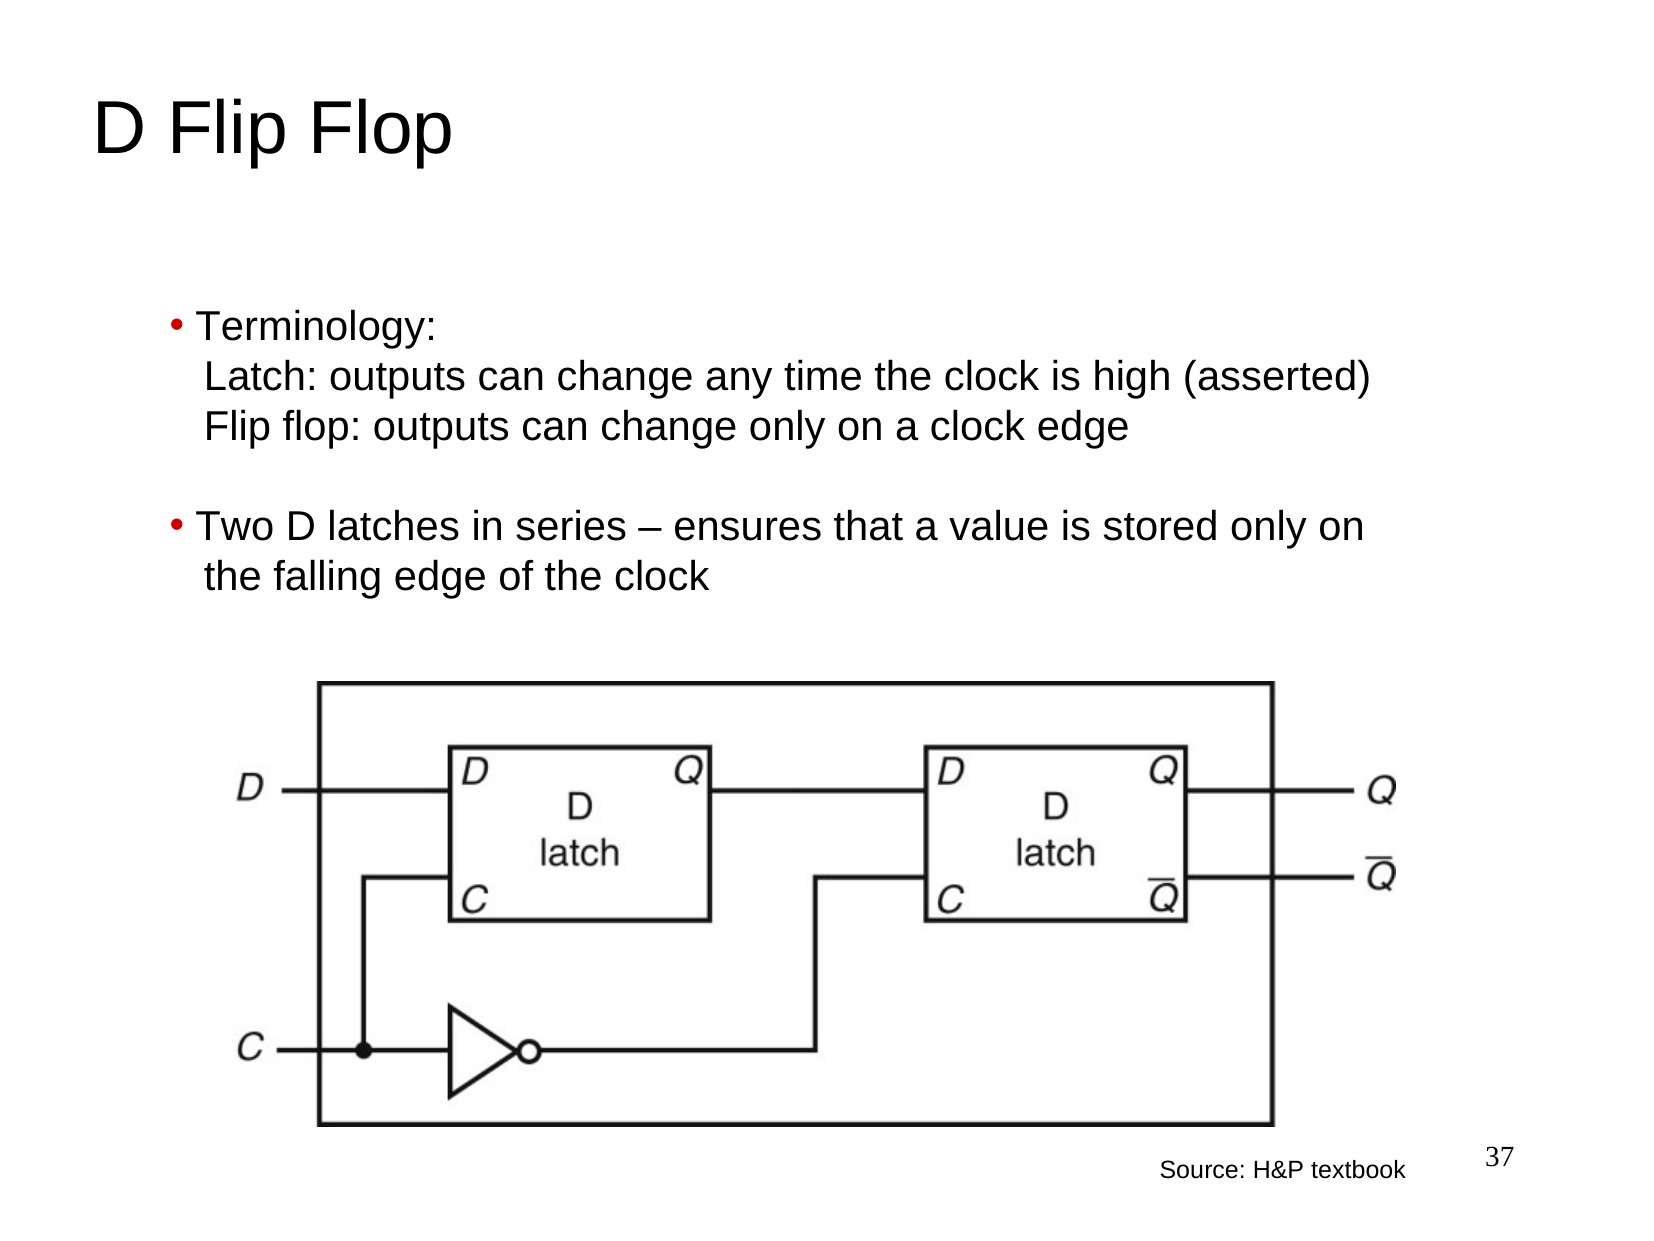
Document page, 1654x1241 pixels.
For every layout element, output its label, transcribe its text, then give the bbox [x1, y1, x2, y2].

picture [234, 681, 1396, 1127]
text_box <number> [1185, 1129, 1530, 1213]
text_box Source: H&P textbook [1144, 1146, 1422, 1192]
text_box Terminology: Latch: outputs can change any time the clock is high (asserted) Flip flop: outputs can change only on a clock edge Two D latches in series – ensures that a value is stored only on the falling edge of the clock [154, 291, 1399, 607]
text_box D Flip Flop [77, 71, 471, 177]
